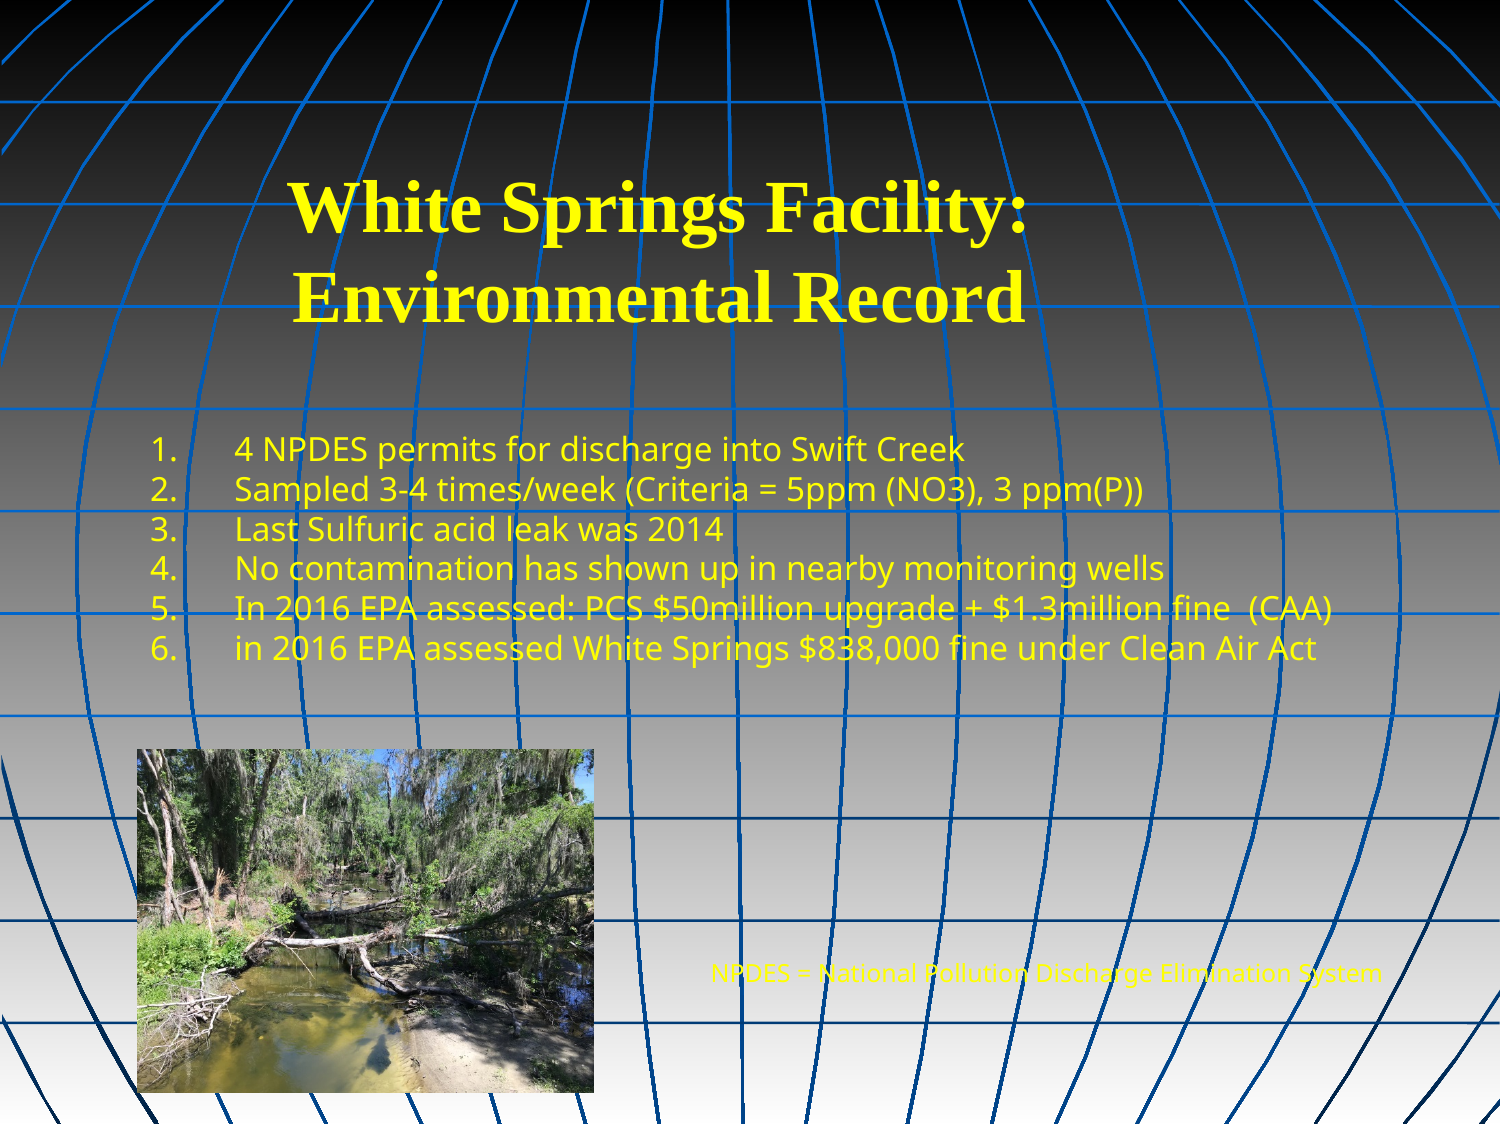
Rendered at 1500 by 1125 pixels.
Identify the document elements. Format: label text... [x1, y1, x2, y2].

text_box NPDES = National Pollution Discharge Elimination System [695, 950, 1400, 995]
text_box 4 NPDES permits for discharge into Swift Creek Sampled 3-4 times/week (Criteria = 5ppm (NO3), 3 ppm(P)) Last Sulfuric acid leak was 2014 No contamination has shown up in nearby monitoring wells In 2016 EPA assessed: PCS $50million upgrade + $1.3million fine (CAA) in 2016 EPA assessed White Springs $838,000 fine under Clean Air Act [135, 420, 1358, 675]
picture [137, 749, 594, 1093]
title White Springs Facility: Environmental Record [62, 149, 1275, 313]
